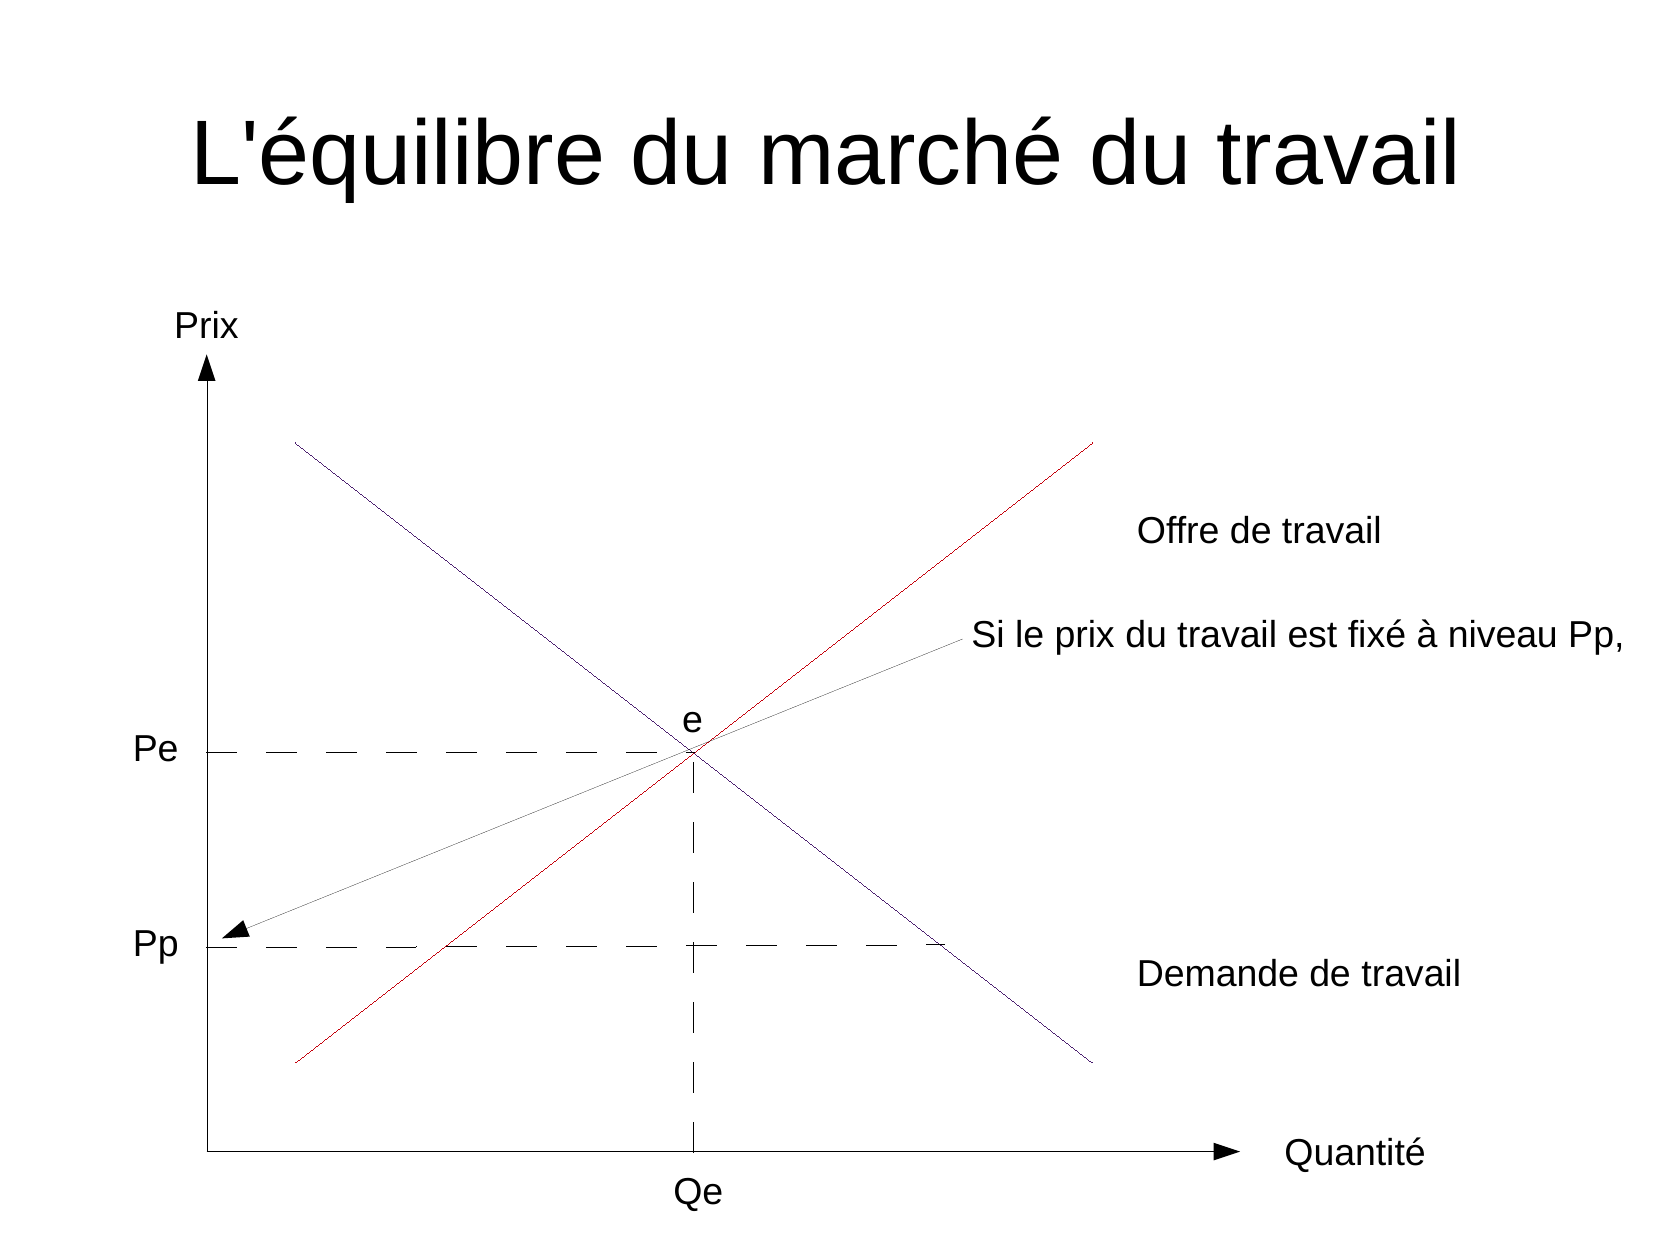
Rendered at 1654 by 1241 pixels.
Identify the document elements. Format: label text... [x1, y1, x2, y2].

text_box Demande de travail [1122, 944, 1477, 1002]
text_box Offre de travail [1122, 501, 1398, 559]
title L'équilibre du marché du travail [82, 49, 1571, 257]
text_box Si le prix du travail est fixé à niveau Pp, [956, 606, 1641, 663]
text_box e [667, 690, 718, 748]
text_box Qe [658, 1163, 739, 1221]
text_box Pe [118, 720, 194, 778]
text_box Prix [159, 297, 254, 355]
text_box Pp [118, 915, 194, 973]
text_box Quantité [1269, 1124, 1442, 1182]
text_box e [696, 739, 718, 748]
